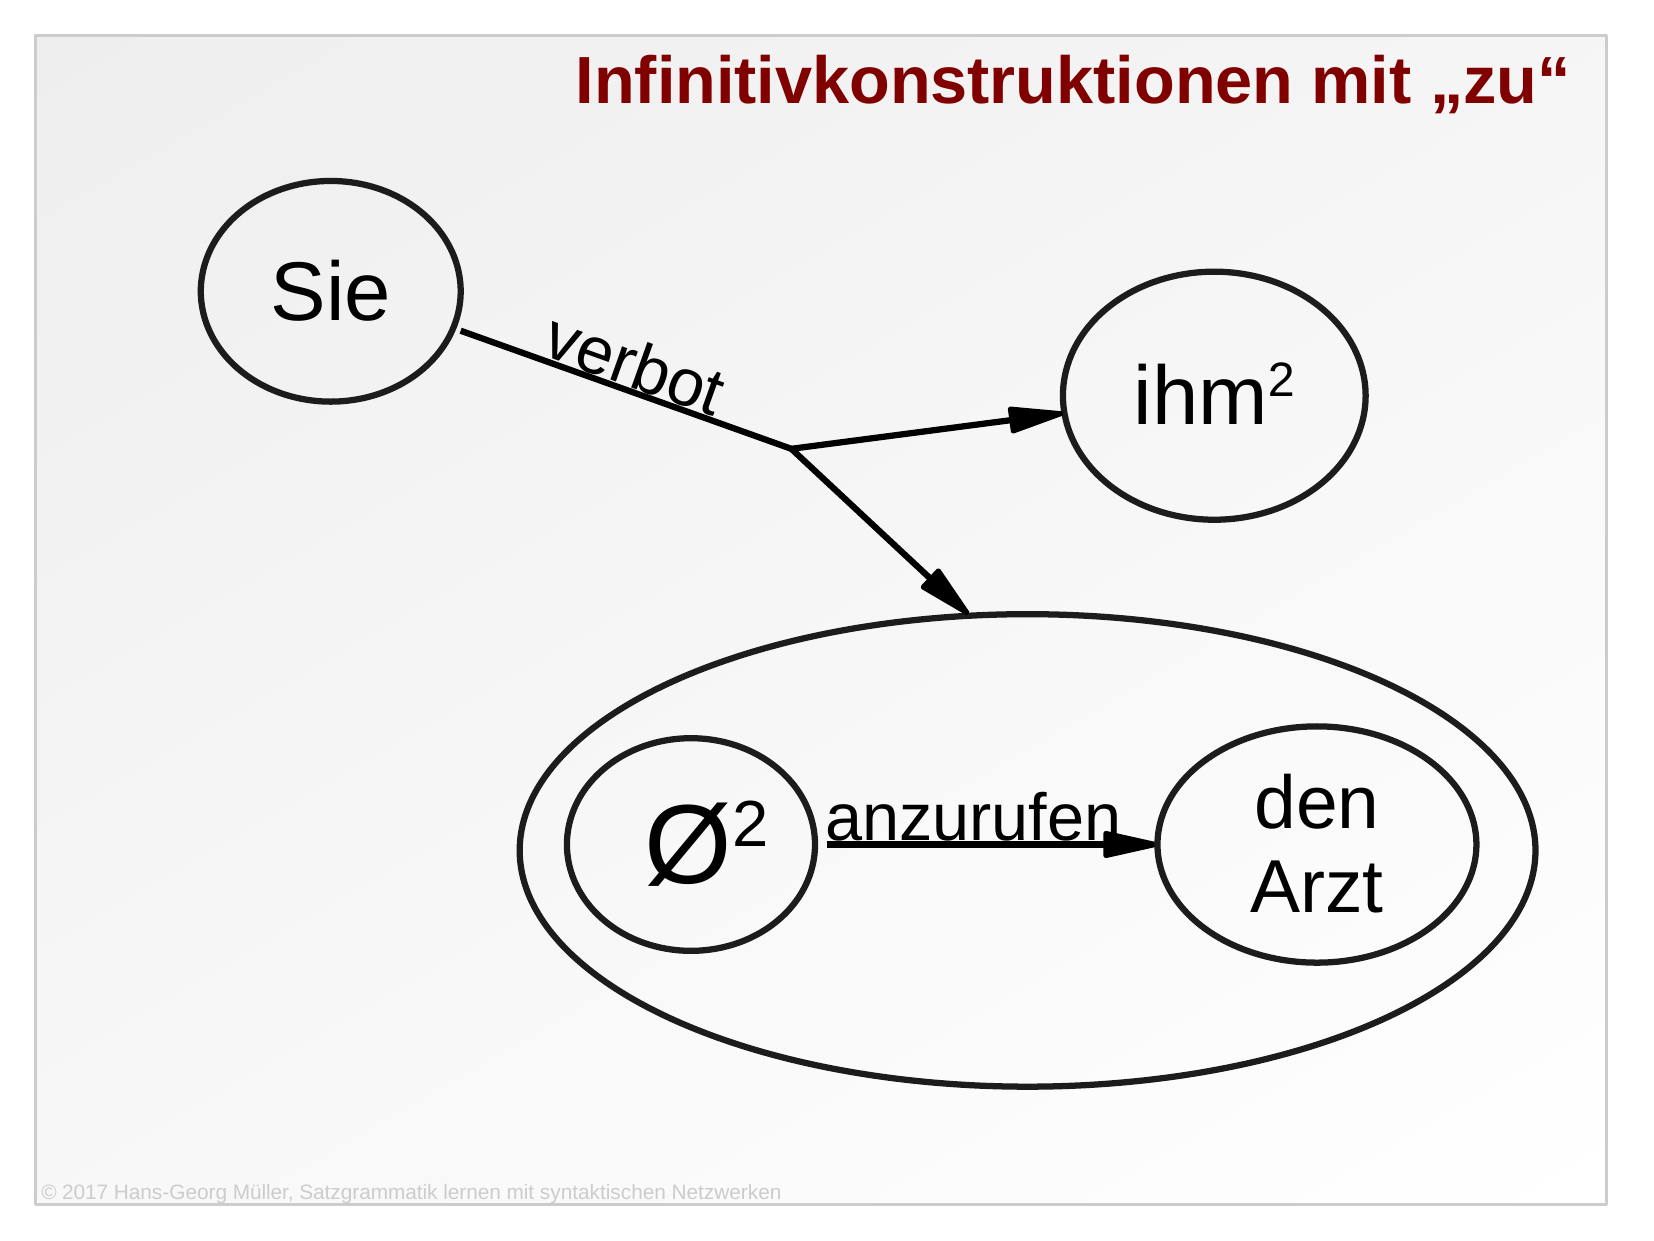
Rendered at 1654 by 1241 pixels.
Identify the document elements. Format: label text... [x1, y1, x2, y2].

text_box Sie [200, 194, 461, 402]
text_box ihm2 [1062, 271, 1366, 520]
text_box den Arzt [1157, 726, 1477, 963]
text_box Ø2 [566, 738, 816, 951]
title Infinitivkonstruktionen mit „zu“ [84, 43, 1573, 194]
